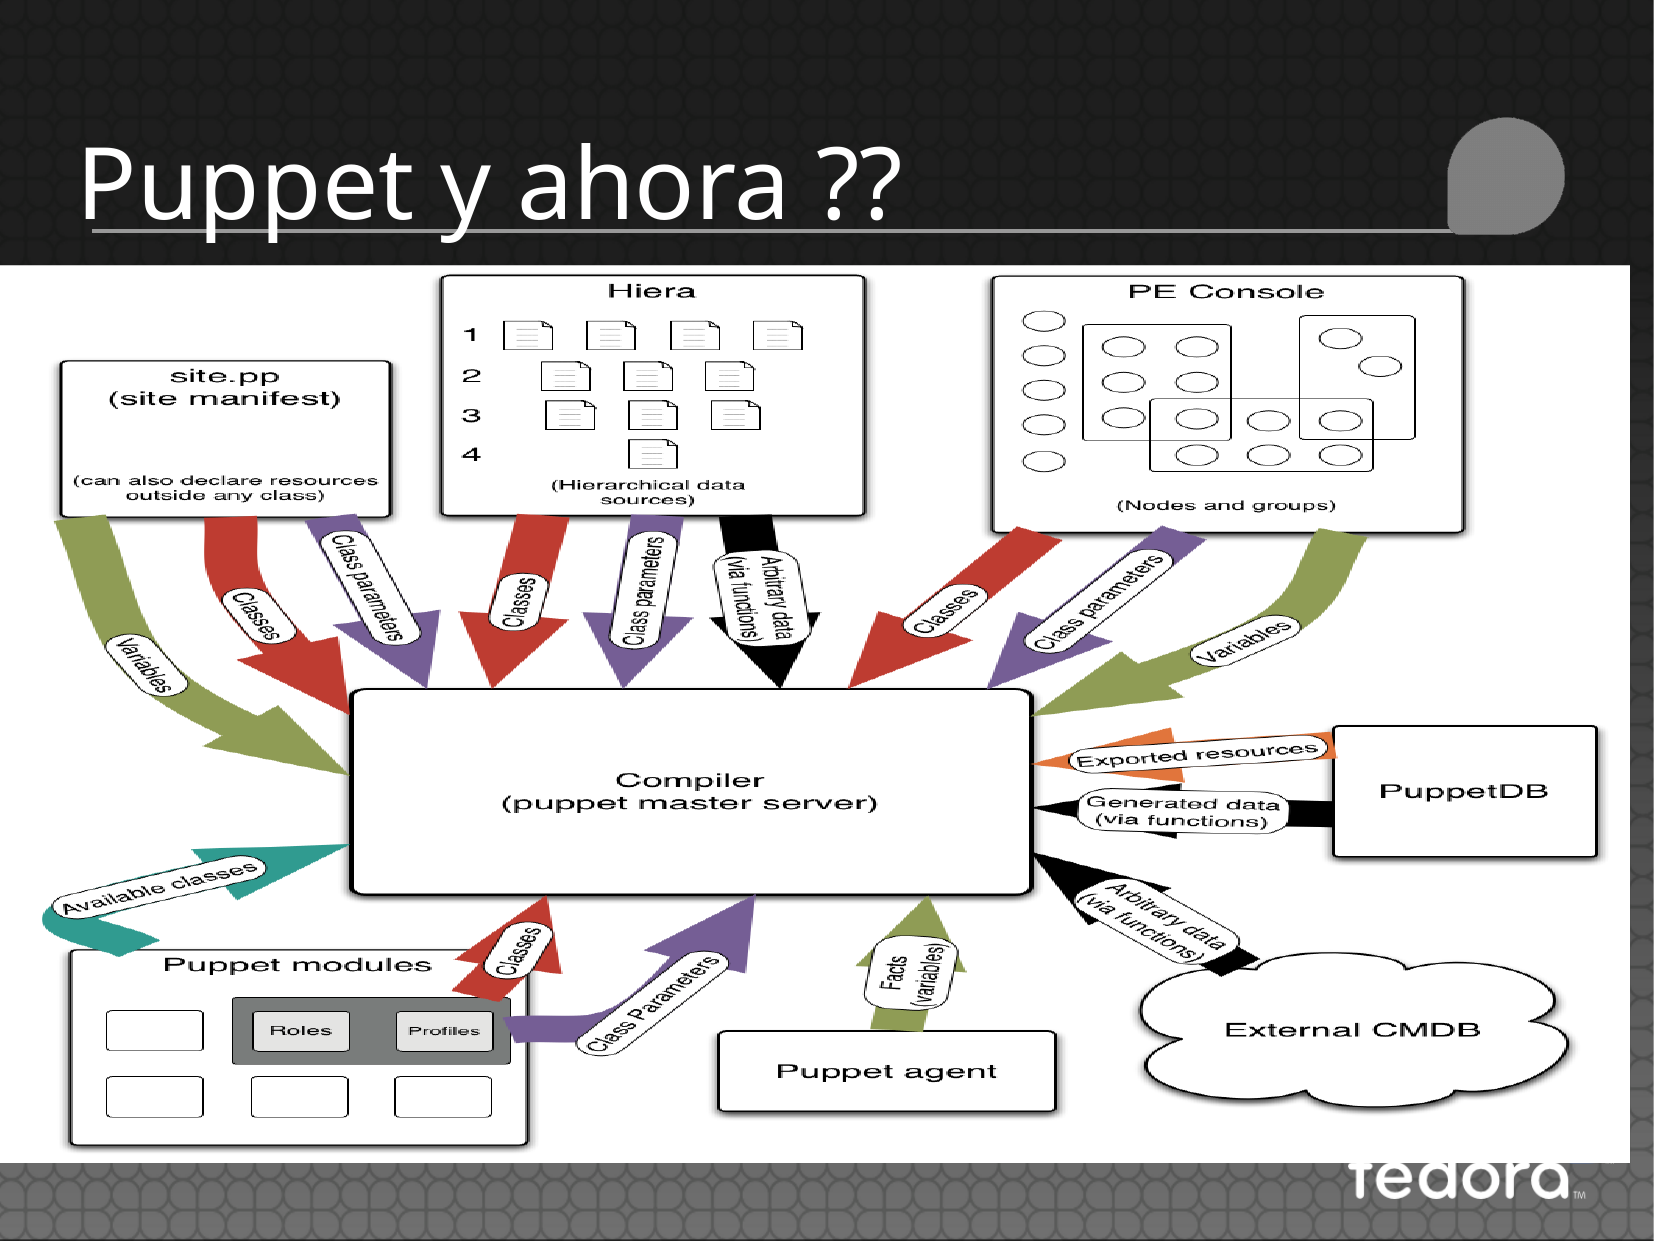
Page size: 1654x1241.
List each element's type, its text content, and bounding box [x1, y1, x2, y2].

title Puppet y ahora ?? [76, 112, 1566, 249]
picture [0, 0, 1654, 1241]
